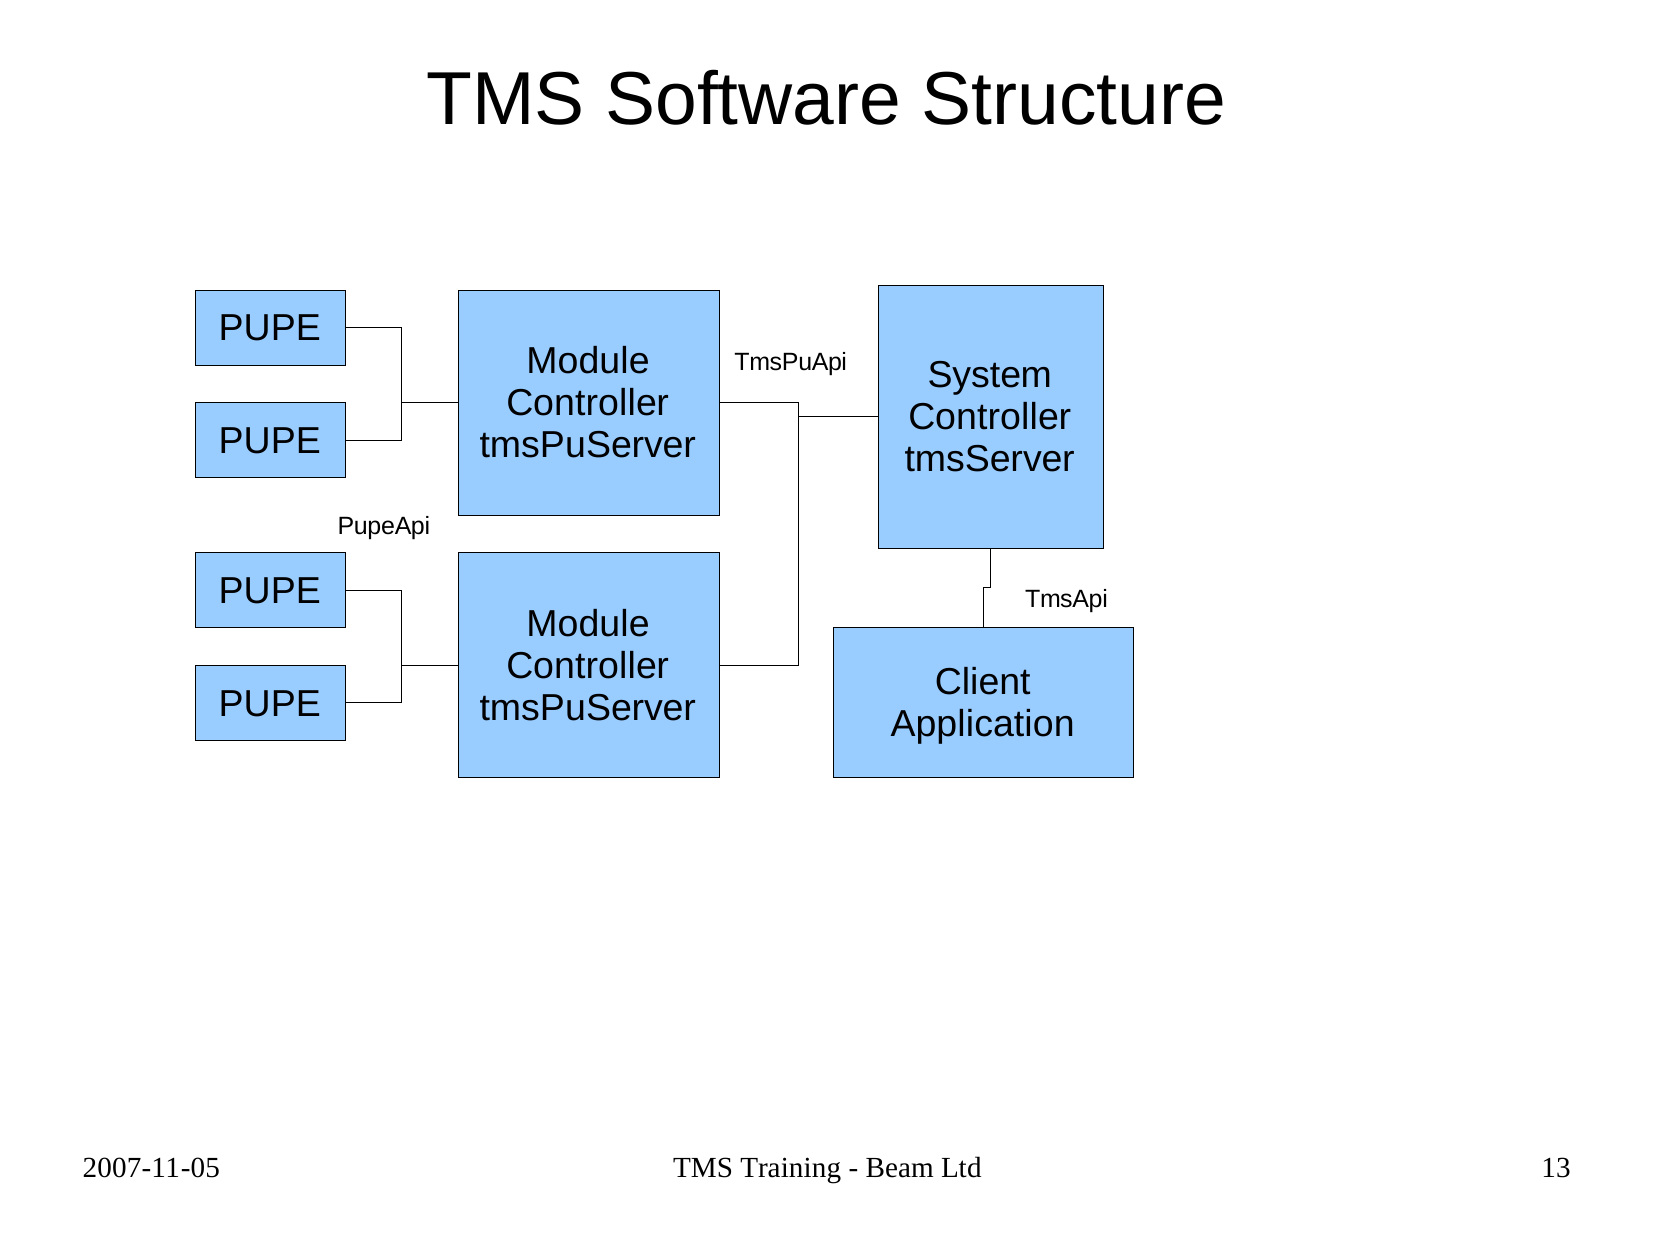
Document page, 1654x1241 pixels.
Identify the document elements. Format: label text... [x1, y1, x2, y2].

chart [82, 177, 1571, 1123]
title TMS Software Structure [82, 49, 1571, 148]
